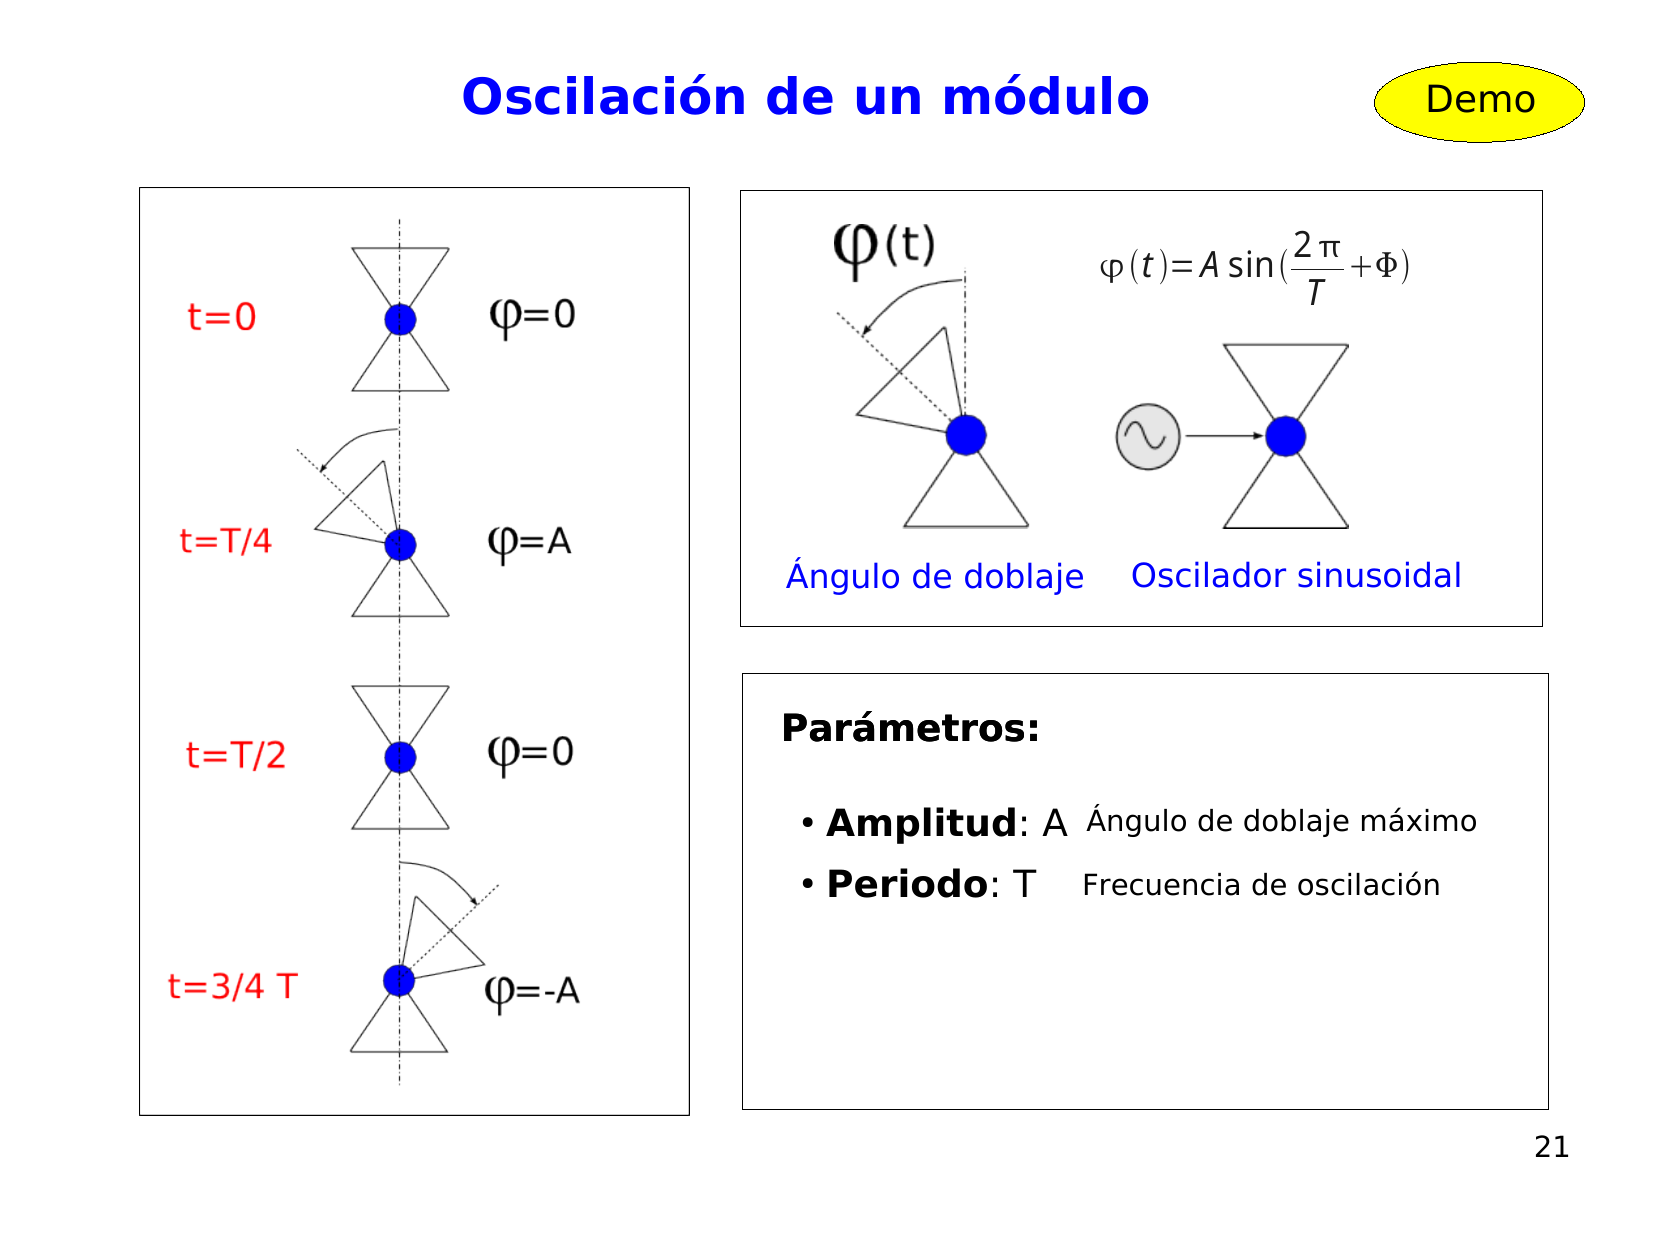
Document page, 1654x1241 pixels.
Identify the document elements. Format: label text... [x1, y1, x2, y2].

chart [1091, 223, 1420, 314]
text_box Amplitud: A Periodo: T [786, 794, 1084, 914]
text_box Frecuencia de oscilación [1067, 861, 1457, 911]
picture [834, 224, 1349, 529]
text_box [1374, 72, 1585, 143]
text_box Demo [1410, 70, 1552, 129]
text_box Parámetros: [766, 699, 1057, 758]
text_box Ángulo de doblaje máximo [1071, 797, 1494, 847]
text_box Oscilador sinusoidal [1116, 549, 1478, 604]
text_box Oscilación de un módulo [446, 60, 1166, 134]
picture [139, 187, 690, 1116]
text_box [1416, 62, 1543, 70]
text_box Ángulo de doblaje [771, 550, 1101, 605]
